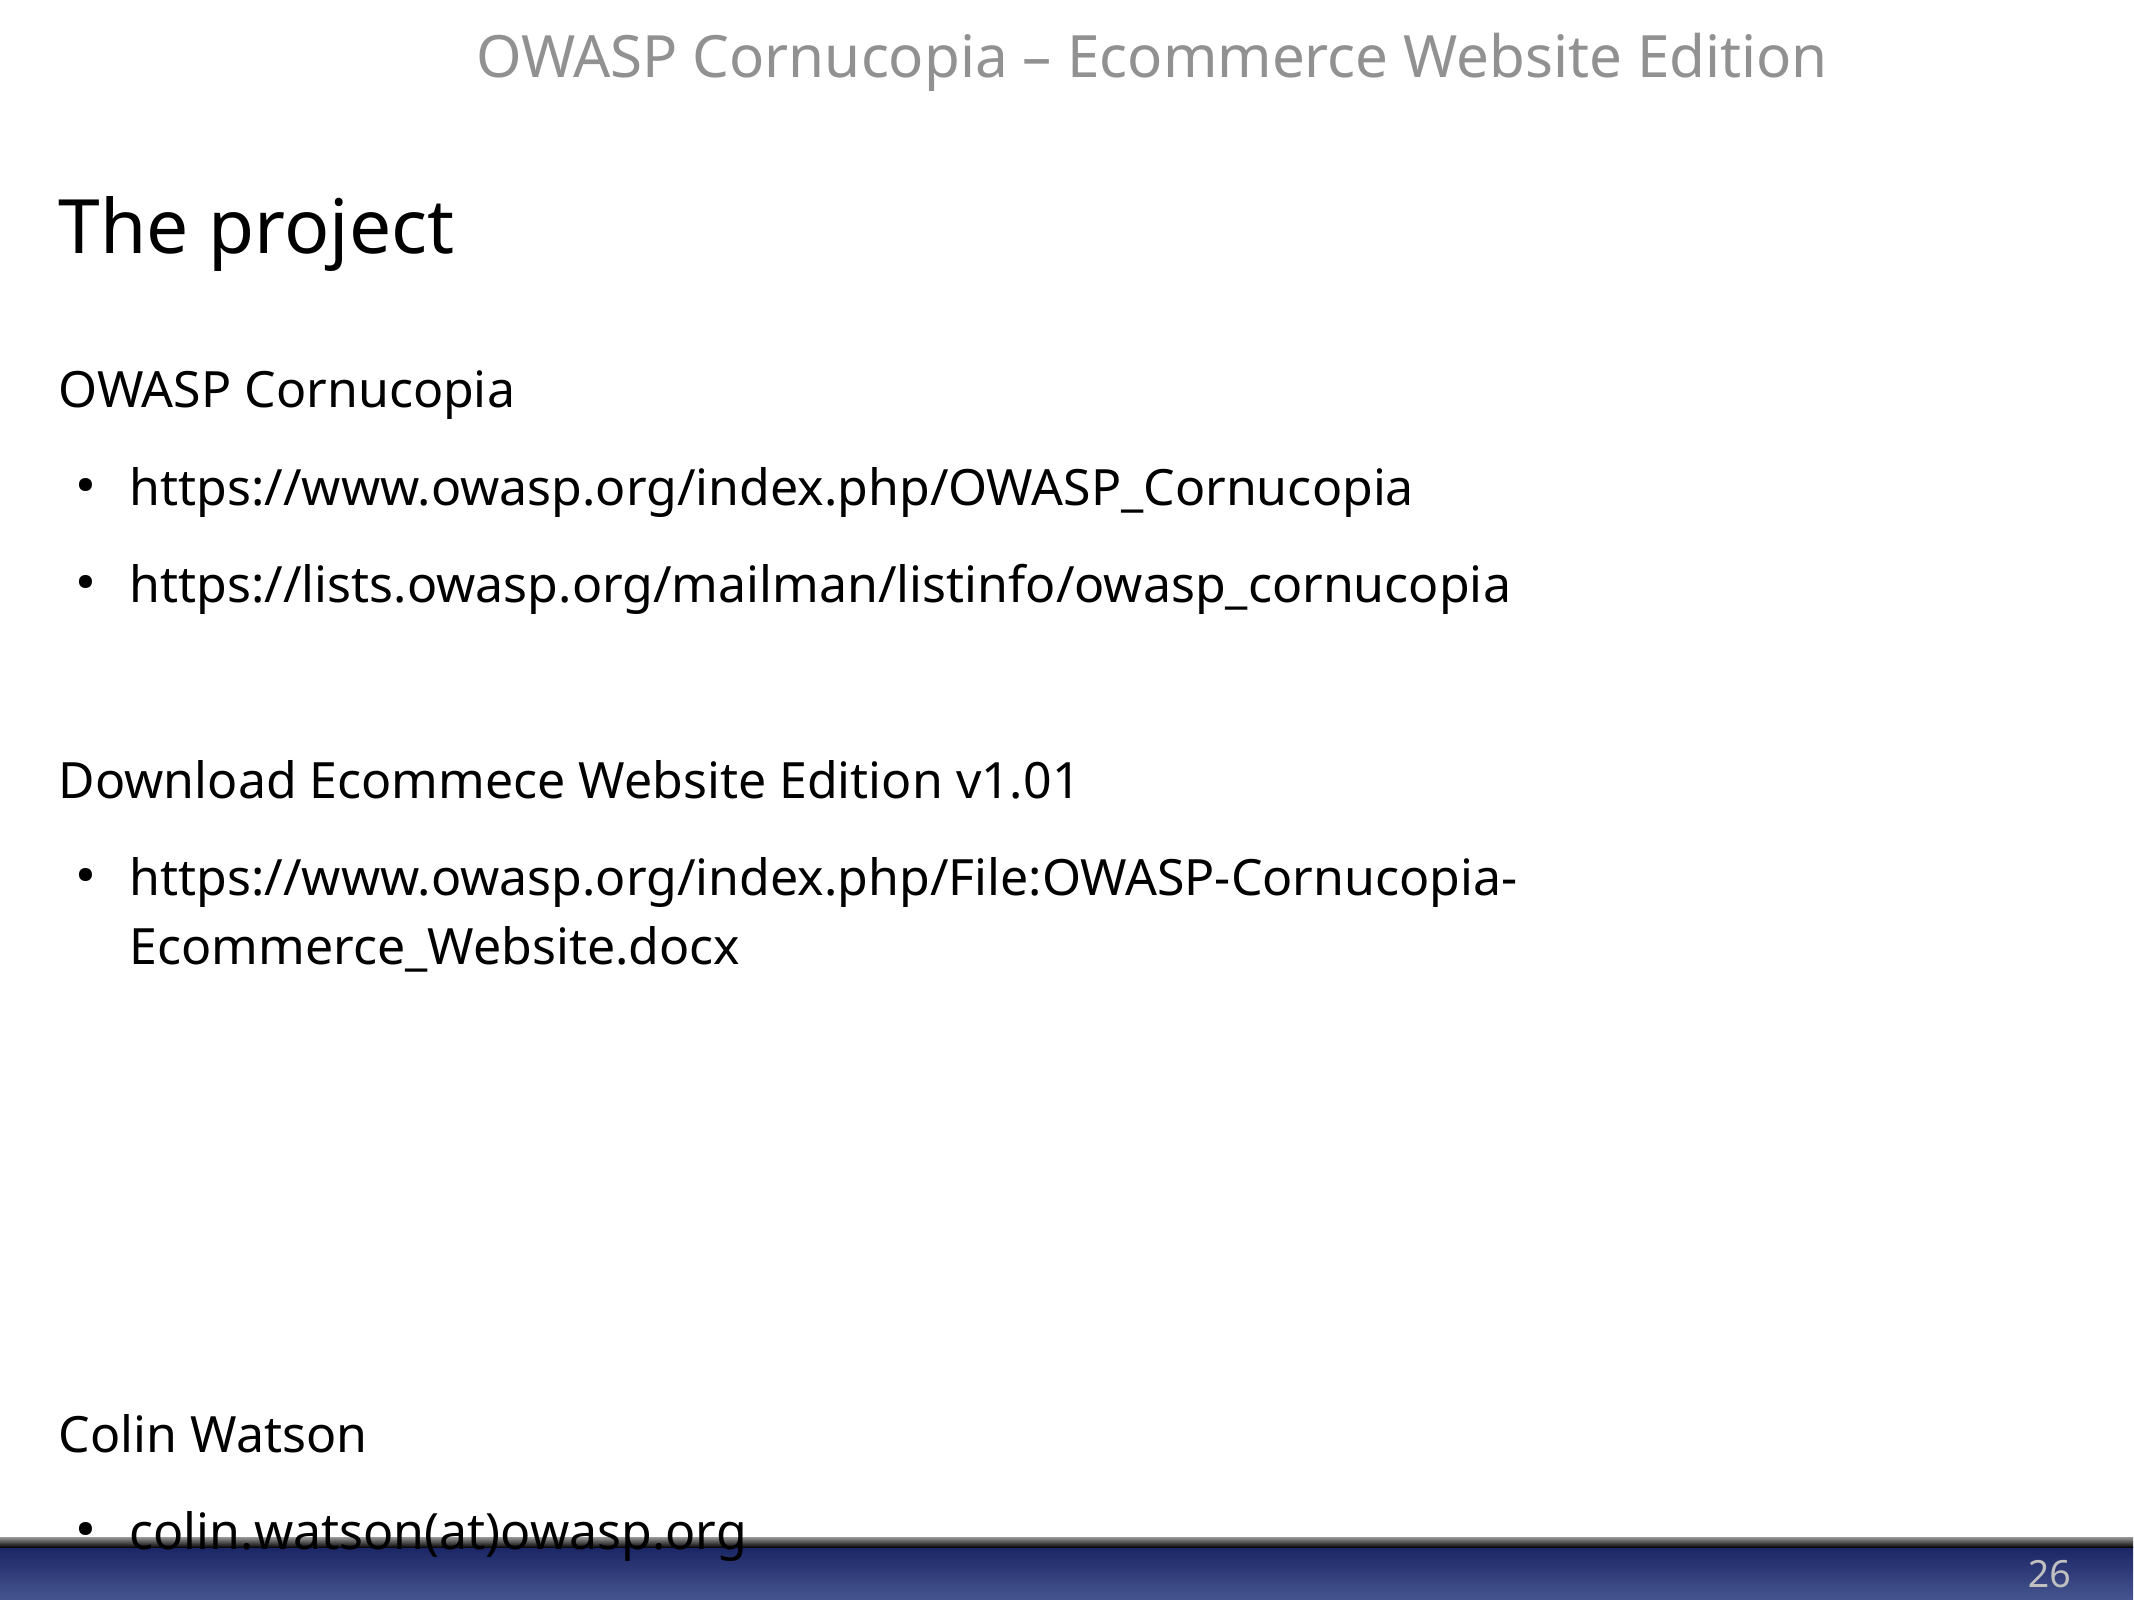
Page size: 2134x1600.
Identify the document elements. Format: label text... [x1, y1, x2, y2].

list OWASP Cornucopia https://www.owasp.org/index.php/OWASP_Cornucopia https://lists.owasp.org/mailman/listinfo/owasp_cornucopia Download Ecommece Website Edition v1.01 https://www.owasp.org/index.php/File:OWASP-Cornucopia-Ecommerce_Website.docx Colin Watson colin.watson(at)owasp.org [58, 354, 2067, 1536]
title The project [58, 124, 2126, 325]
